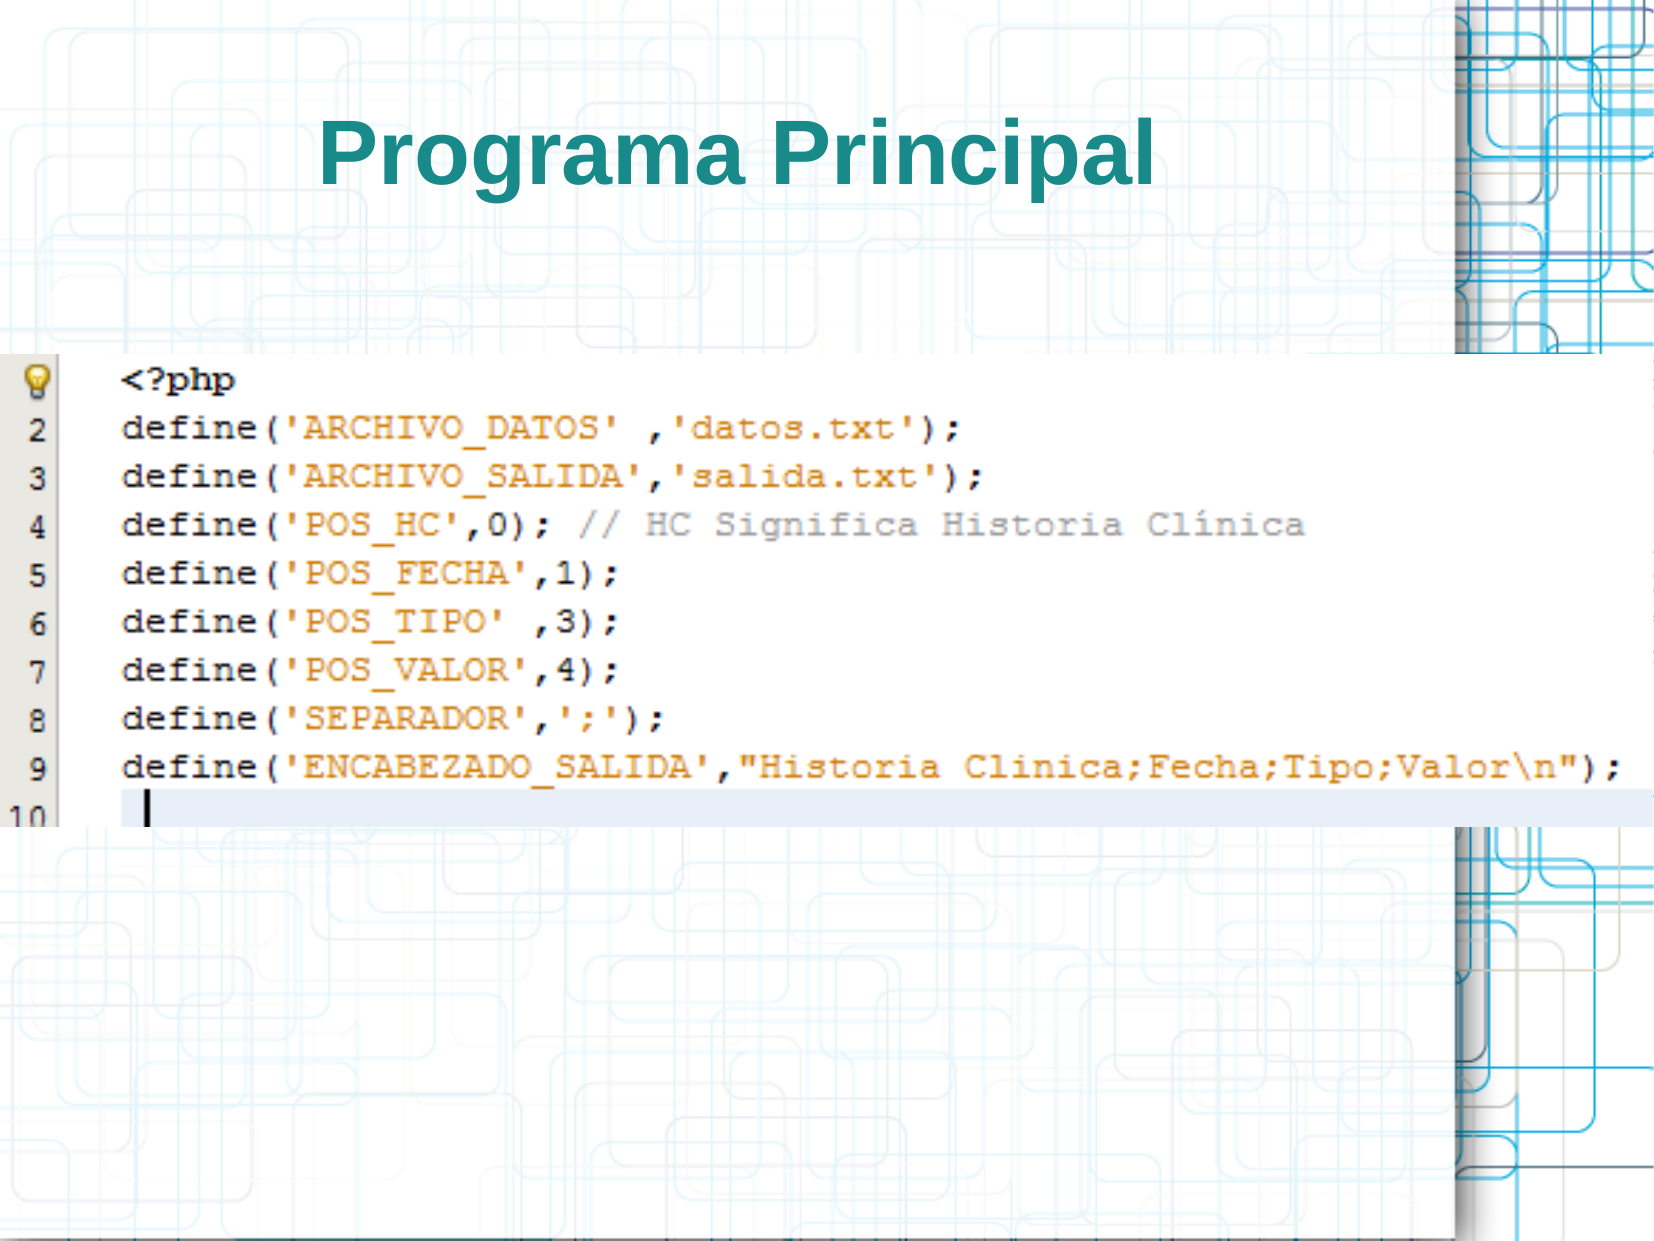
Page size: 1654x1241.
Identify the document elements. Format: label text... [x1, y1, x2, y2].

title Programa Principal [59, 49, 1418, 257]
picture [0, 0, 1654, 1241]
